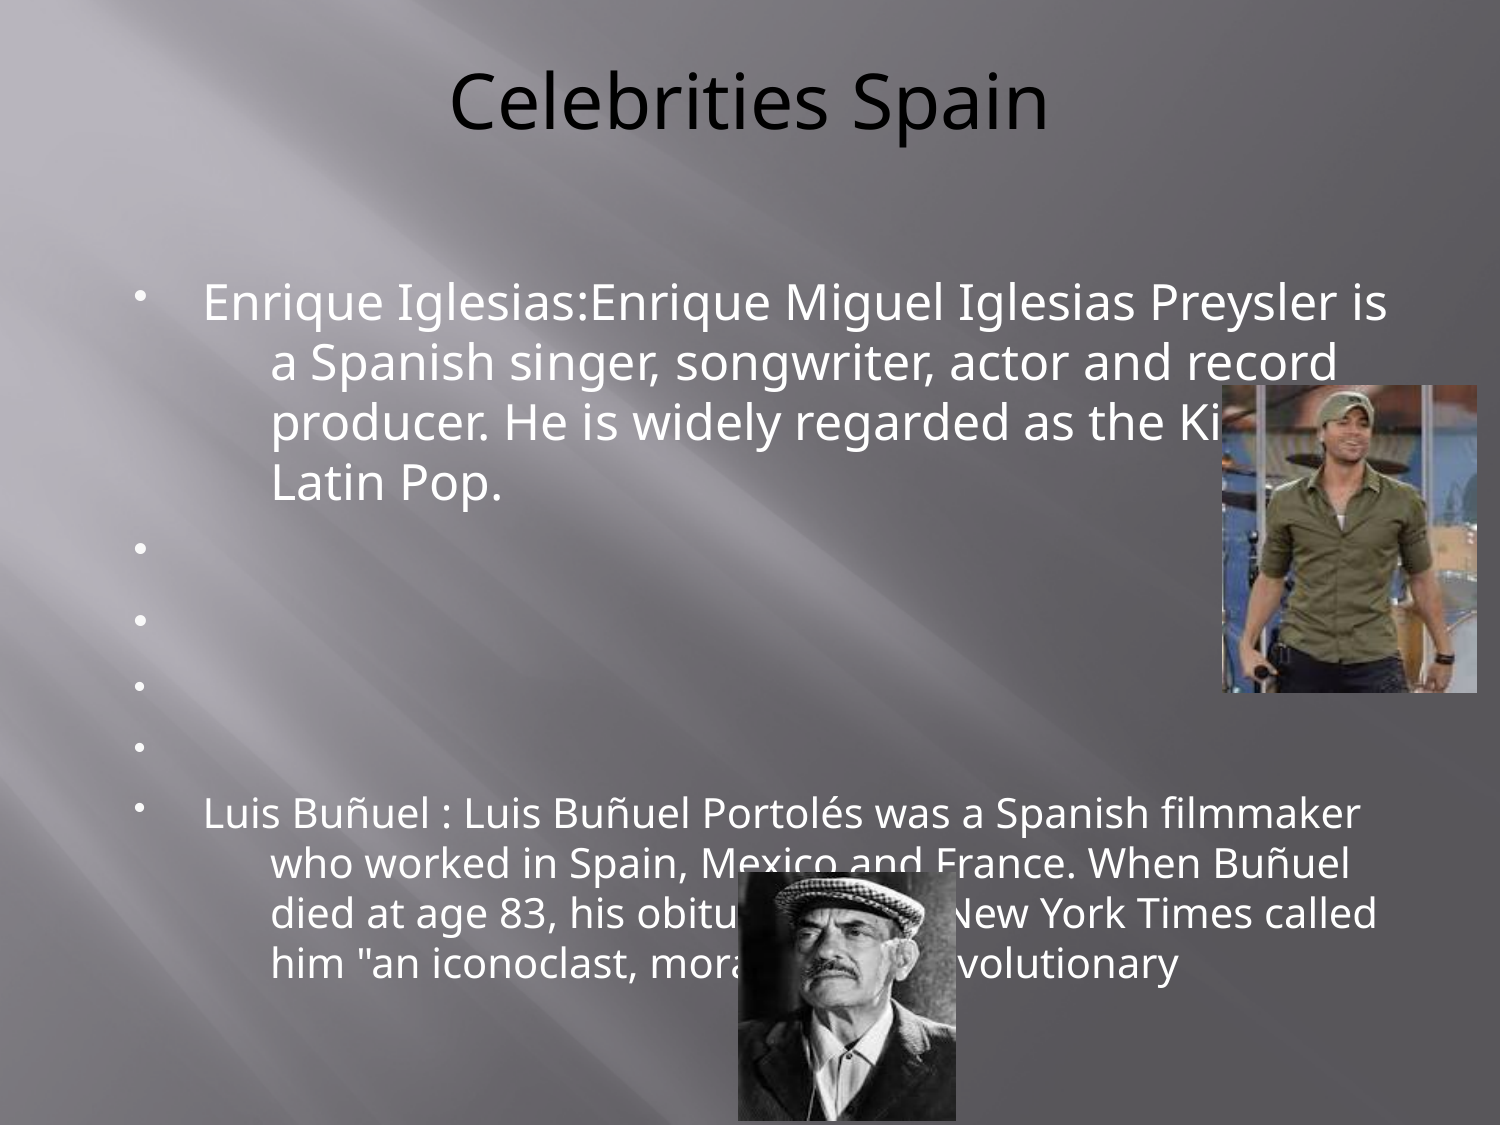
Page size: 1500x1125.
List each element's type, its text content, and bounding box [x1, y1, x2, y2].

picture [738, 872, 956, 1121]
title Celebrities Spain [75, 45, 1426, 233]
picture [1222, 385, 1477, 693]
list Enrique Iglesias:Enrique Miguel Iglesias Preysler is a Spanish singer, songwriter, actor and record producer. He is widely regarded as the King of Latin Pop. Luis Buñuel : Luis Buñuel Portolés was a Spanish filmmaker who worked in Spain, Mexico and France. When Buñuel died at age 83, his obituary in The New York Times called him "an iconoclast, moralist, and revolutionary [75, 262, 1426, 1083]
